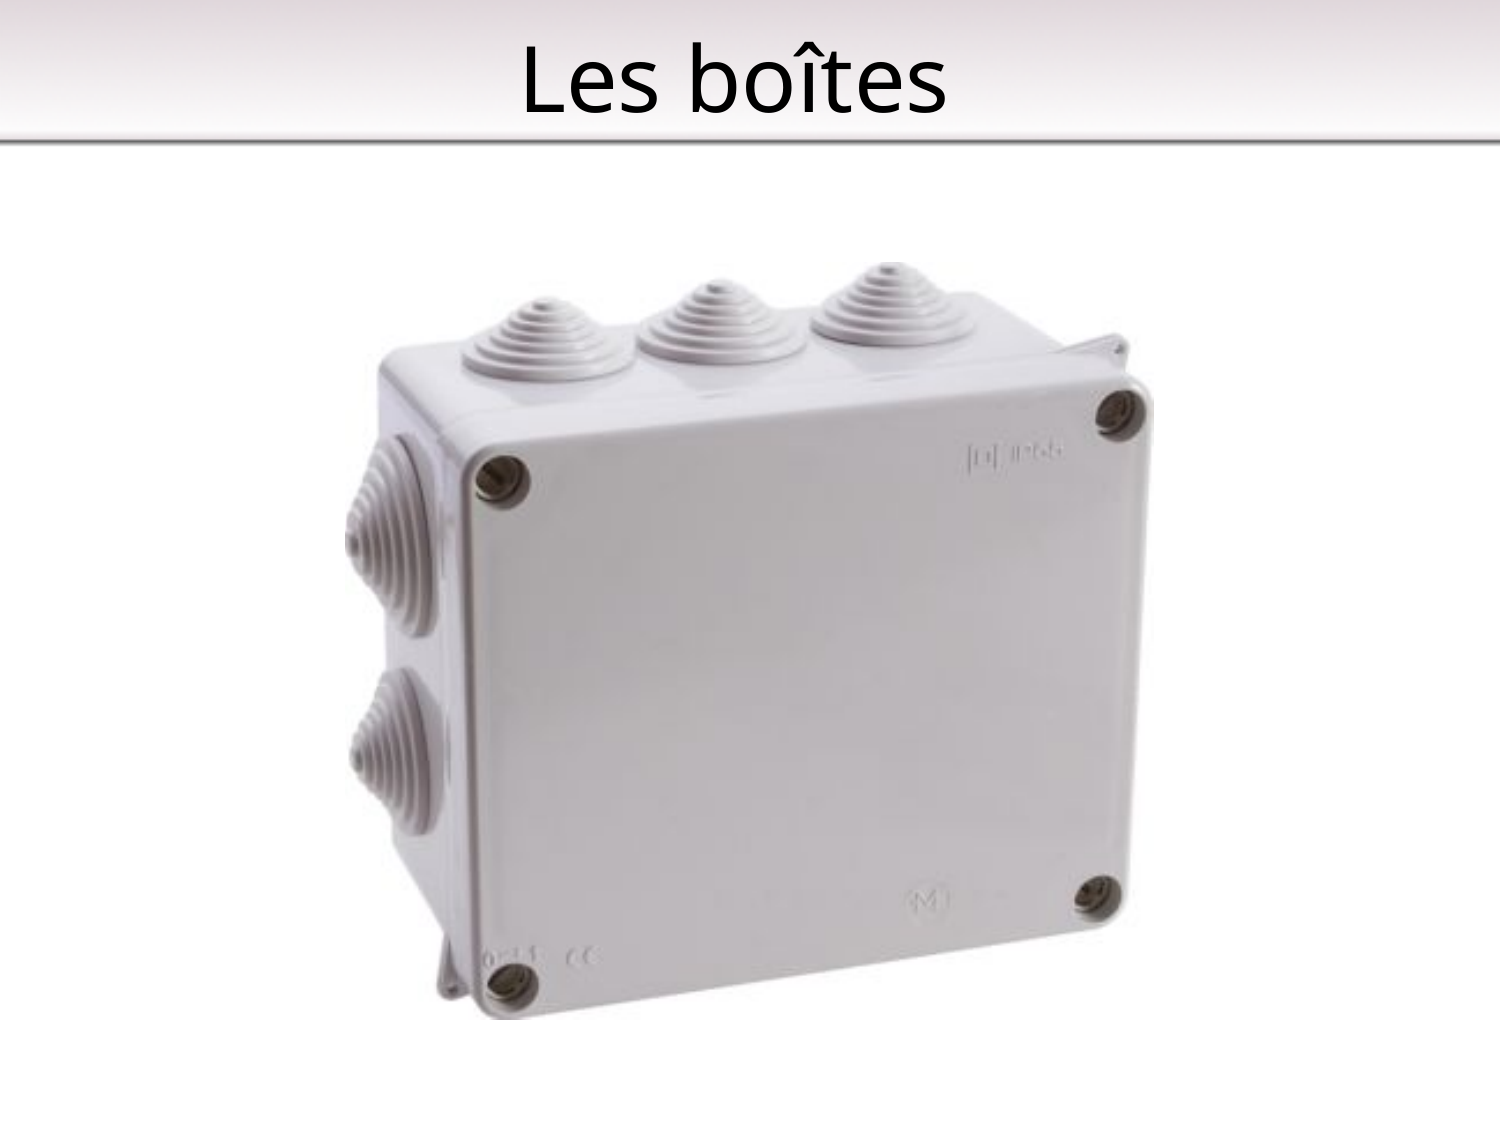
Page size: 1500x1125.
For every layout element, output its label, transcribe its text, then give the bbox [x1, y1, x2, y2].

picture [0, 0, 1500, 1111]
title Les boîtes [59, 0, 1410, 178]
